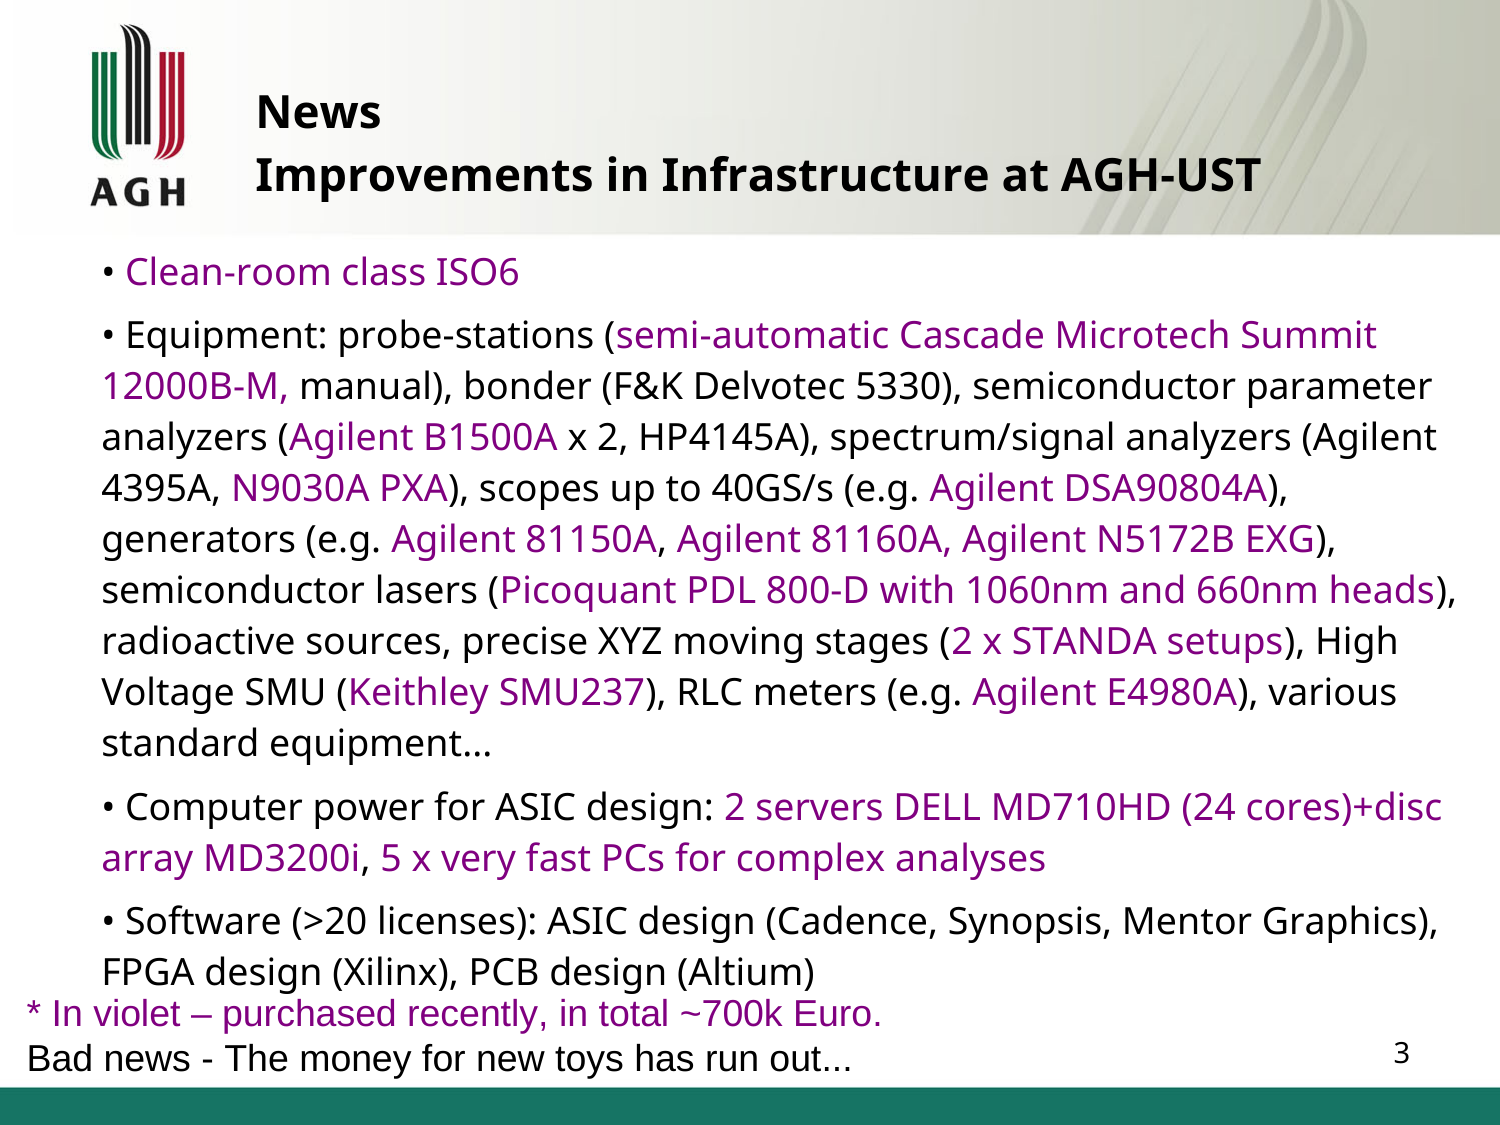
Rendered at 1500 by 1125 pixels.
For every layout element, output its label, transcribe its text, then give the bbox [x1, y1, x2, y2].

title News Improvements in Infrastructure at AGH-UST [255, 65, 1427, 220]
list Clean-room class ISO6 Equipment: probe-stations (semi-automatic Cascade Microtech Summit 12000B-M, manual), bonder (F&K Delvotec 5330), semiconductor parameter analyzers (Agilent B1500A x 2, HP4145A), spectrum/signal analyzers (Agilent 4395A, N9030A PXA), scopes up to 40GS/s (e.g. Agilent DSA90804A), generators (e.g. Agilent 81150A, Agilent 81160A, Agilent N5172B EXG), semiconductor lasers (Picoquant PDL 800-D with 1060nm and 660nm heads), radioactive sources, precise XYZ moving stages (2 x STANDA setups), High Voltage SMU (Keithley SMU237), RLC meters (e.g. Agilent E4980A), various standard equipment... Computer power for ASIC design: 2 servers DELL MD710HD (24 cores)+disc array MD3200i, 5 x very fast PCs for complex analyses Software (>20 licenses): ASIC design (Cadence, Synopsis, Mentor Graphics), FPGA design (Xilinx), PCB design (Altium) [41, 245, 1471, 988]
picture [0, 0, 1500, 1125]
text_box * In violet – purchased recently, in total ~700k Euro. Bad news - The money for new toys has run out... [11, 981, 909, 1087]
